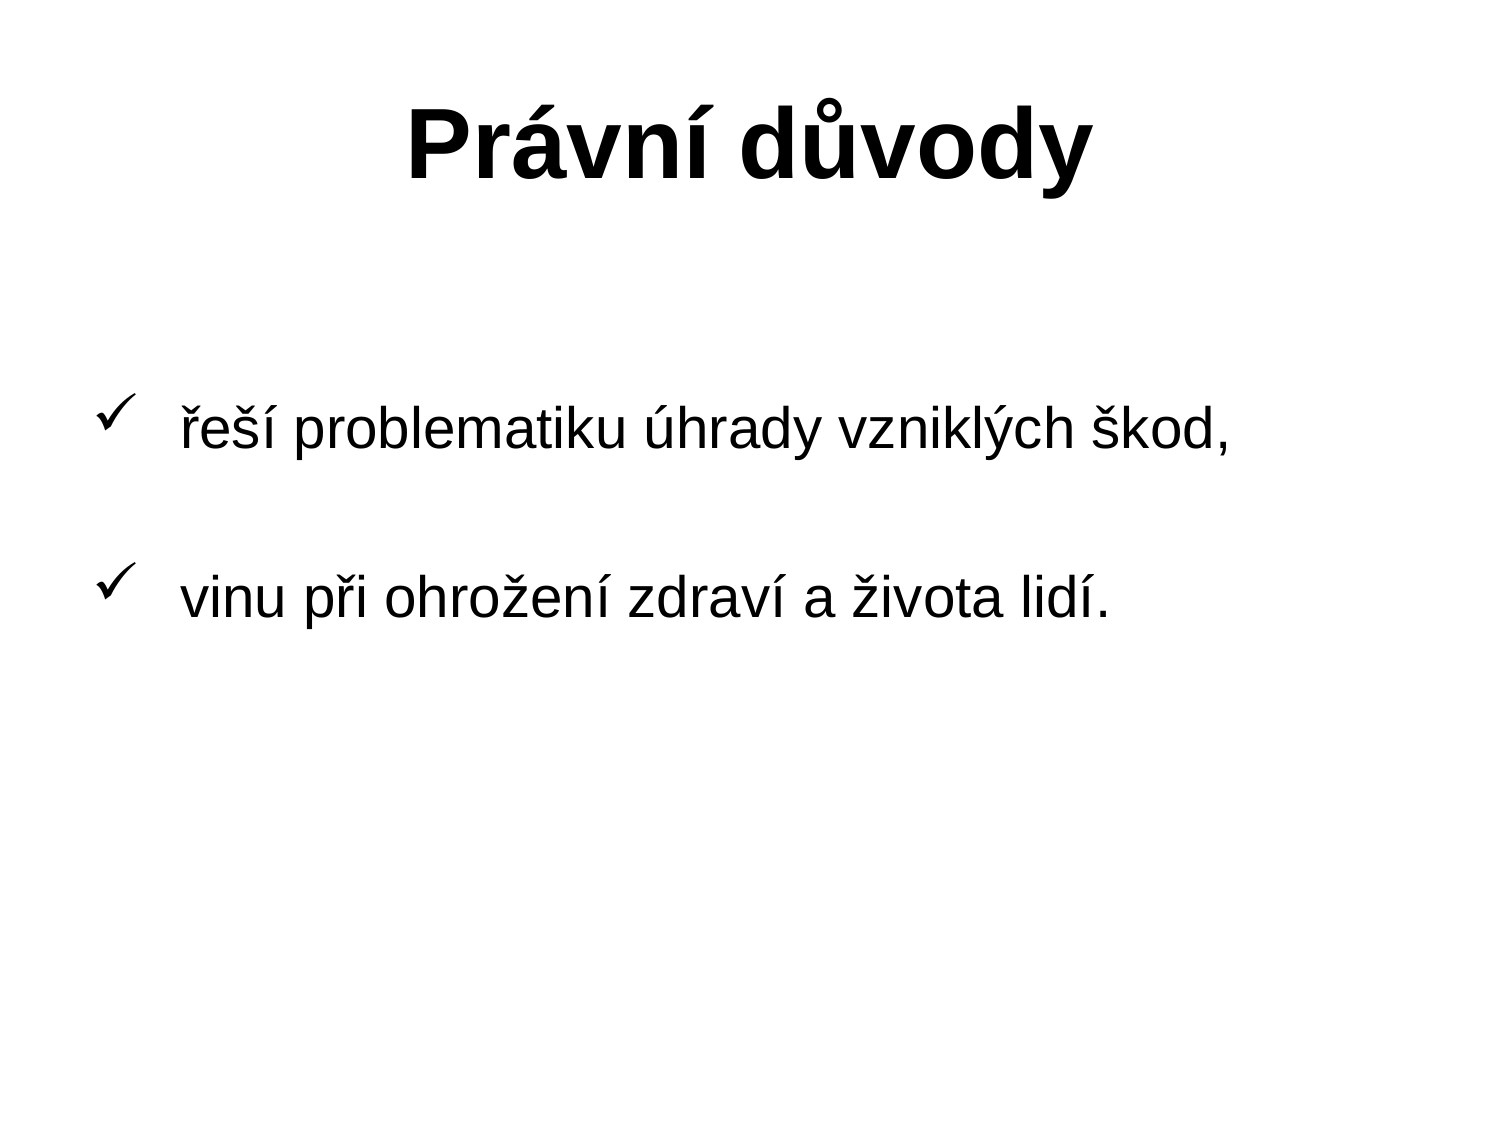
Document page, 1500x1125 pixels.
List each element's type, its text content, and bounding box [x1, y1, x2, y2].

title Právní důvody [75, 45, 1426, 233]
list řeší problematiku úhrady vzniklých škod, vinu při ohrožení zdraví a života lidí. [76, 382, 1427, 1125]
